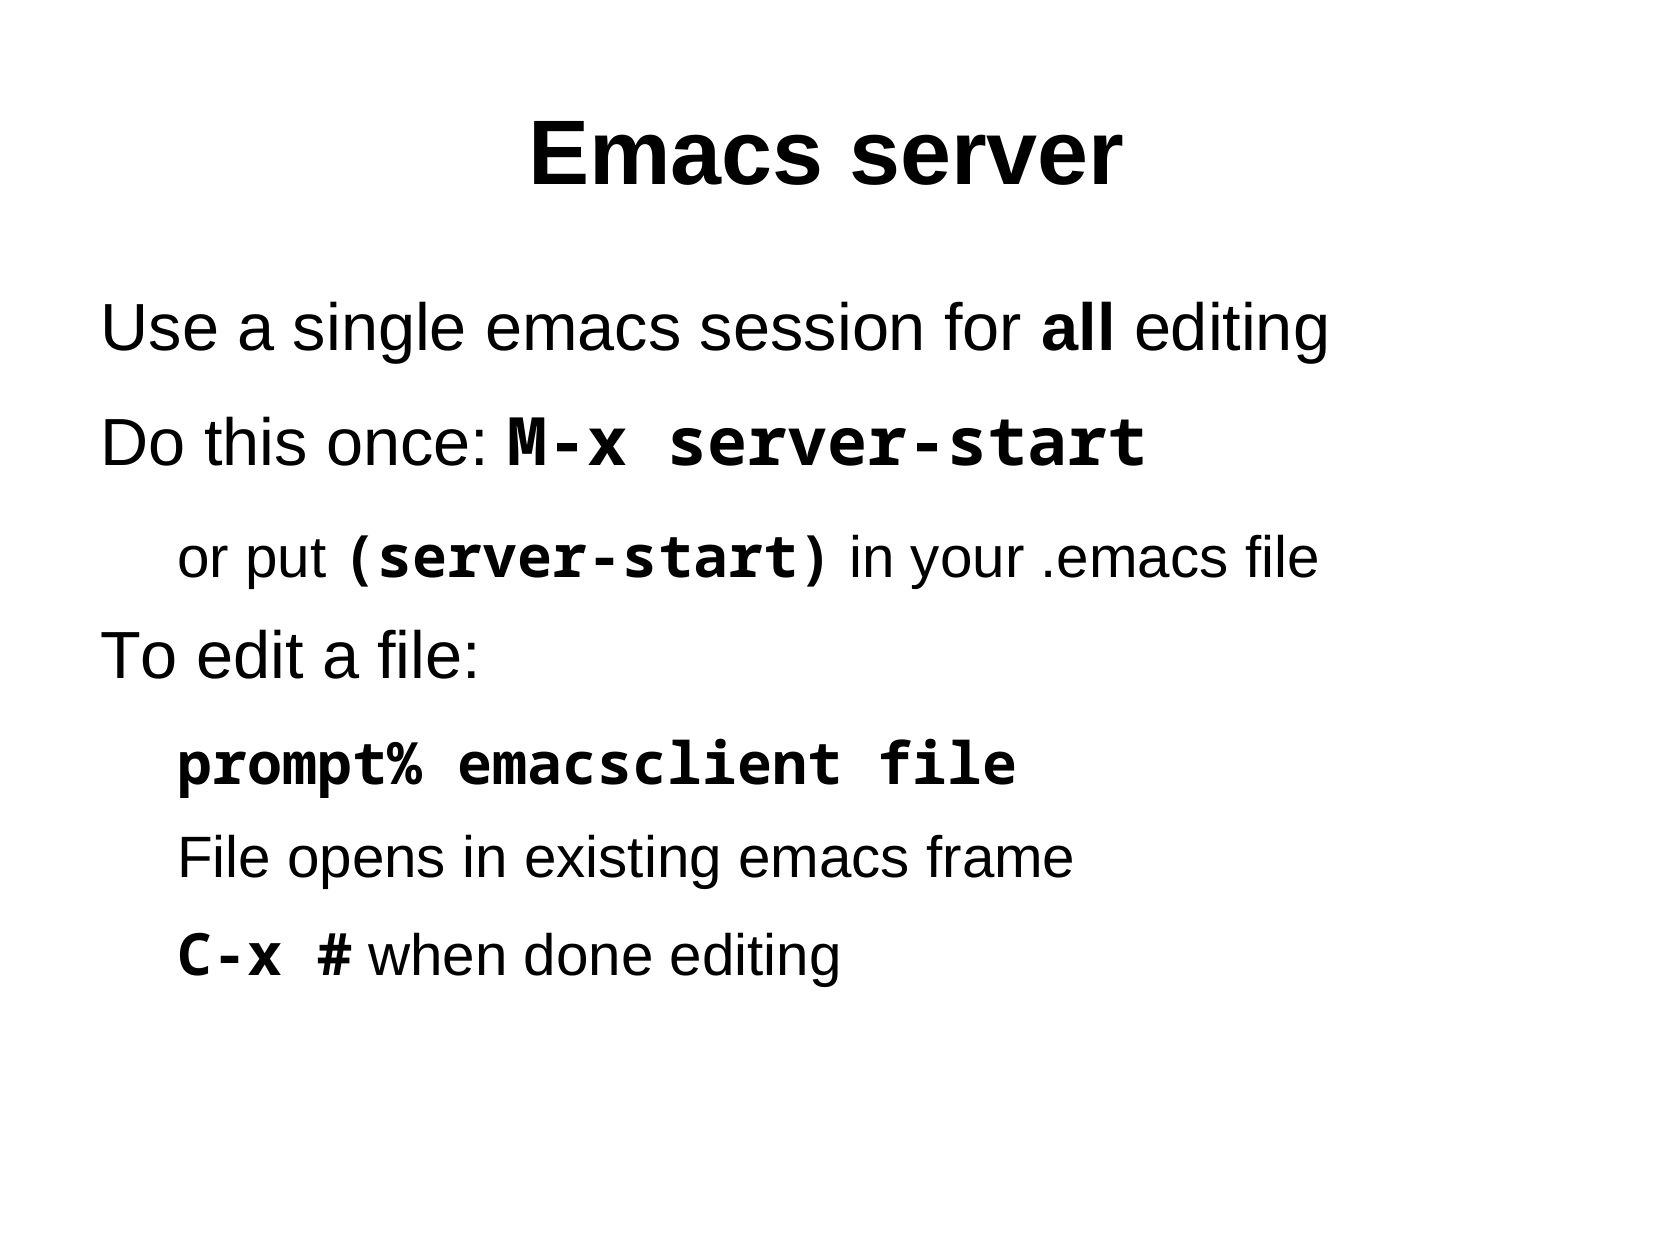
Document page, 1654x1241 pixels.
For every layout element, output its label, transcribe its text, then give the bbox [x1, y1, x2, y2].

list Use a single emacs session for all editing Do this once: M-x server-start or put (server-start) in your .emacs file To edit a file: prompt% emacsclient file File opens in existing emacs frame C-x # when done editing [82, 290, 1571, 1094]
title Emacs server [82, 56, 1571, 250]
